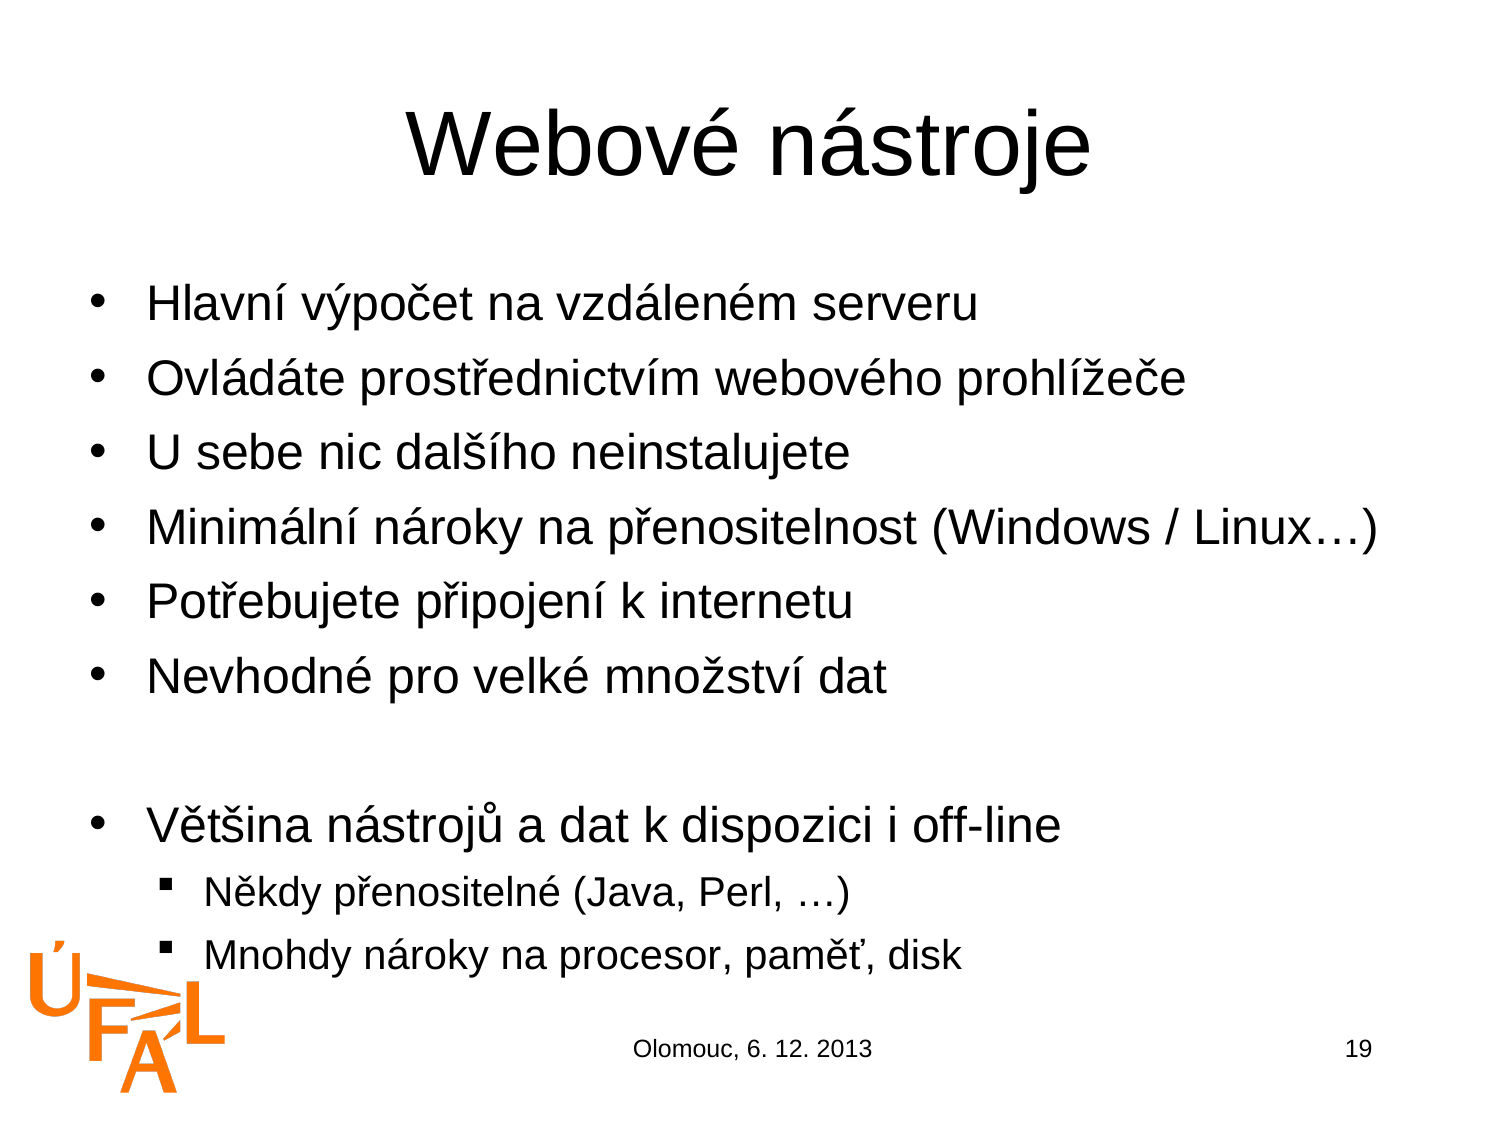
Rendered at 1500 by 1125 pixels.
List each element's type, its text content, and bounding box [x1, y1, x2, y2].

picture [29, 940, 225, 1093]
title Webové nástroje [75, 14, 1426, 262]
list Hlavní výpočet na vzdáleném serveru Ovládáte prostřednictvím webového prohlížeče U sebe nic dalšího neinstalujete Minimální nároky na přenositelnost (Windows / Linux…) Potřebujete připojení k internetu Nevhodné pro velké množství dat Většina nástrojů a dat k dispozici i off-line Někdy přenositelné (Java, Perl, …) Mnohdy nároky na procesor, paměť, disk [75, 262, 1426, 986]
